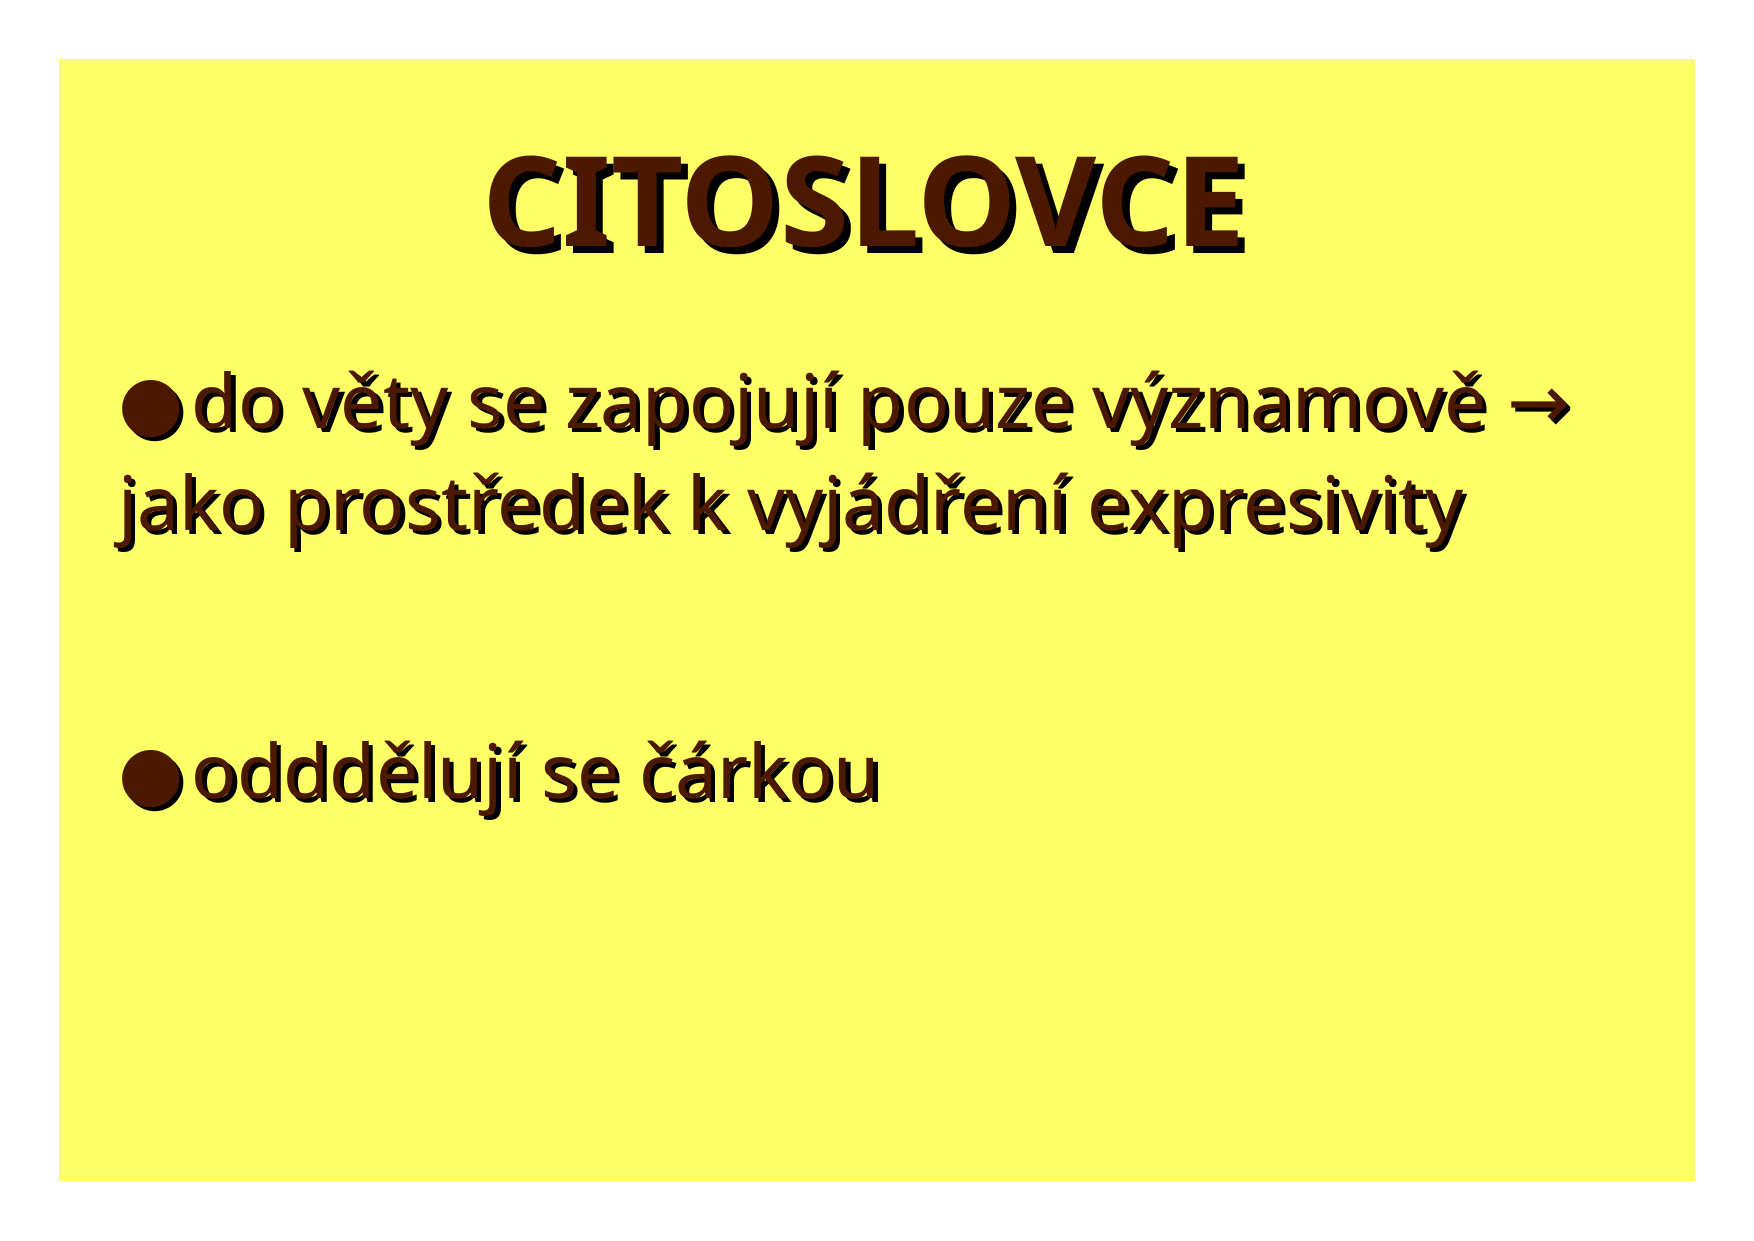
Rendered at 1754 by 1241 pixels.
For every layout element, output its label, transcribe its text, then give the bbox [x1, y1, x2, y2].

subtitle ● do věty se zapojují pouze významově → jako prostředek k vyjádření expresivity ● odddělují se čárkou [118, 354, 1591, 1114]
title CITOSLOVCE [140, 111, 1614, 284]
